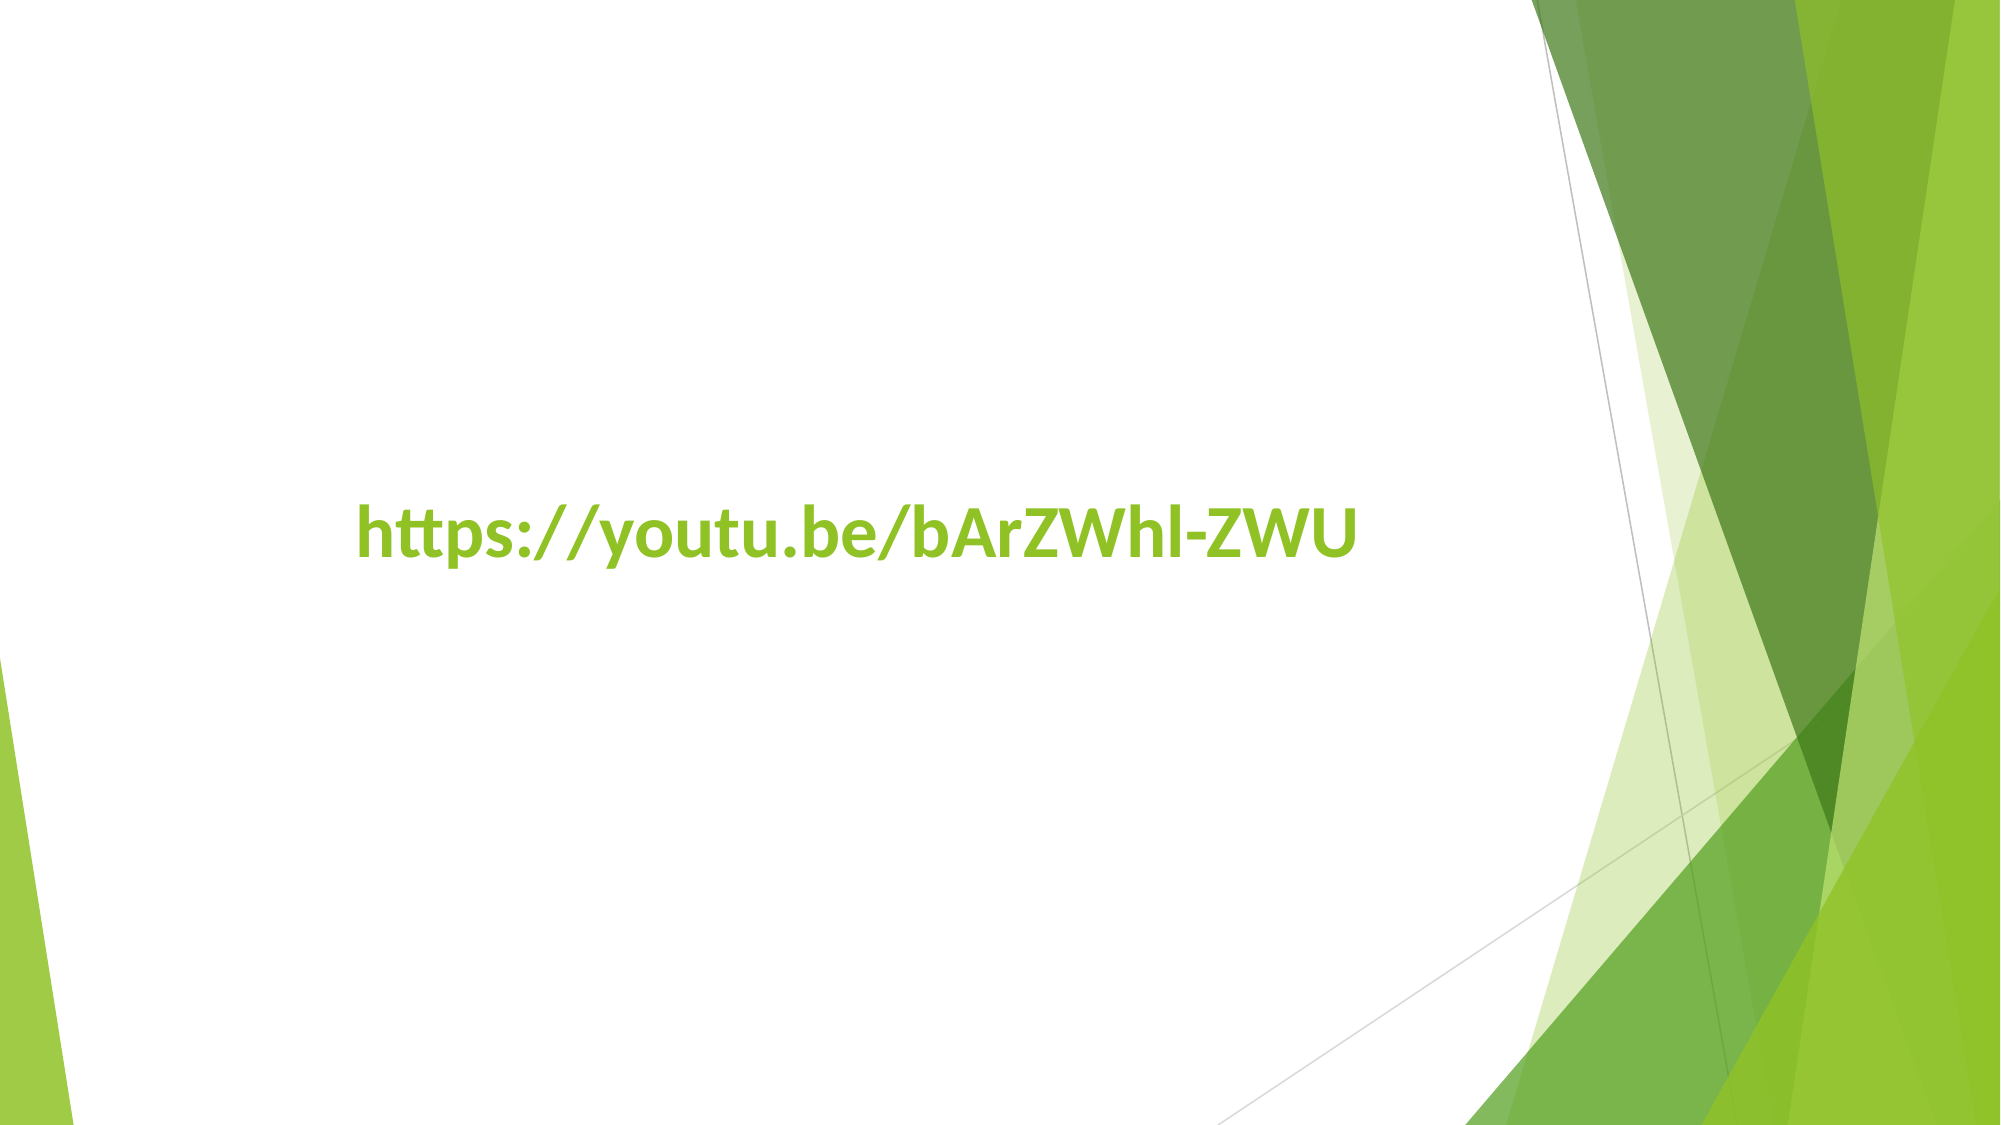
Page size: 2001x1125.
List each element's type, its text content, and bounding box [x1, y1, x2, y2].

title https://youtu.be/bArZWhl-ZWU [340, 474, 1751, 692]
